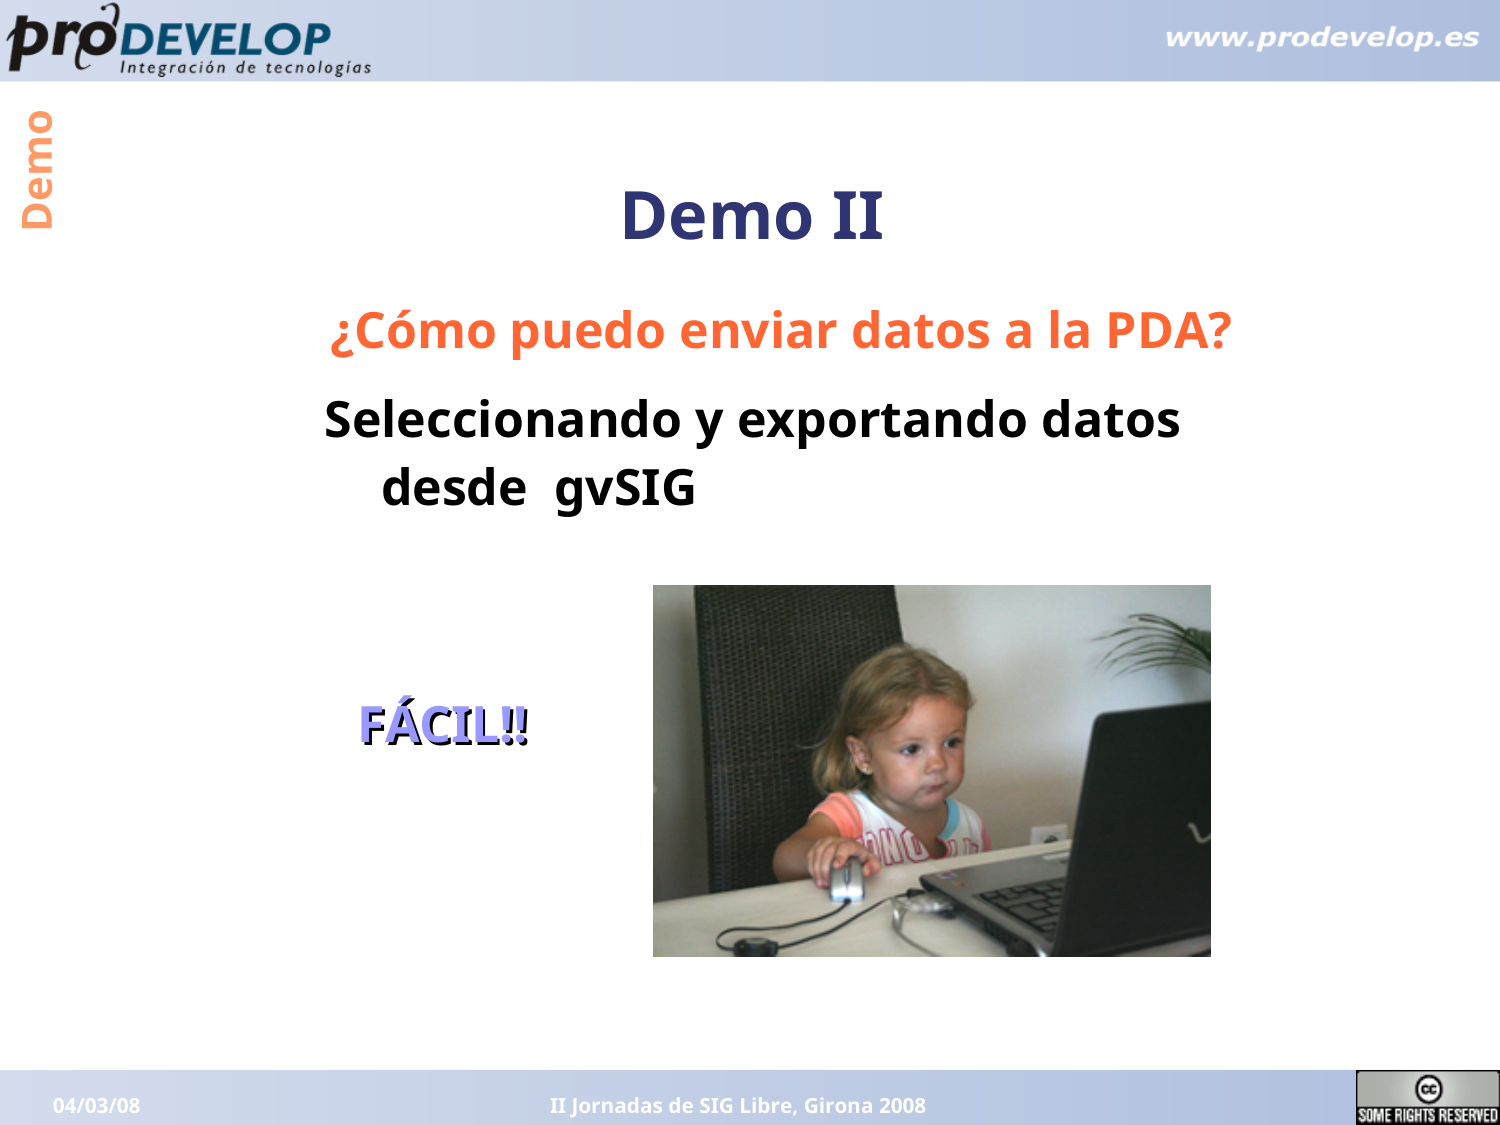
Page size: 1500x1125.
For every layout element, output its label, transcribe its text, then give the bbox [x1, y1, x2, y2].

list Seleccionando y exportando datos desde gvSIG [324, 383, 1241, 498]
title Demo [0, 76, 72, 266]
title Demo II [76, 119, 1427, 308]
list ¿Cómo puedo enviar datos a la PDA? [330, 295, 1335, 355]
list FÁCIL!! [295, 689, 591, 749]
picture [0, 0, 1500, 1125]
